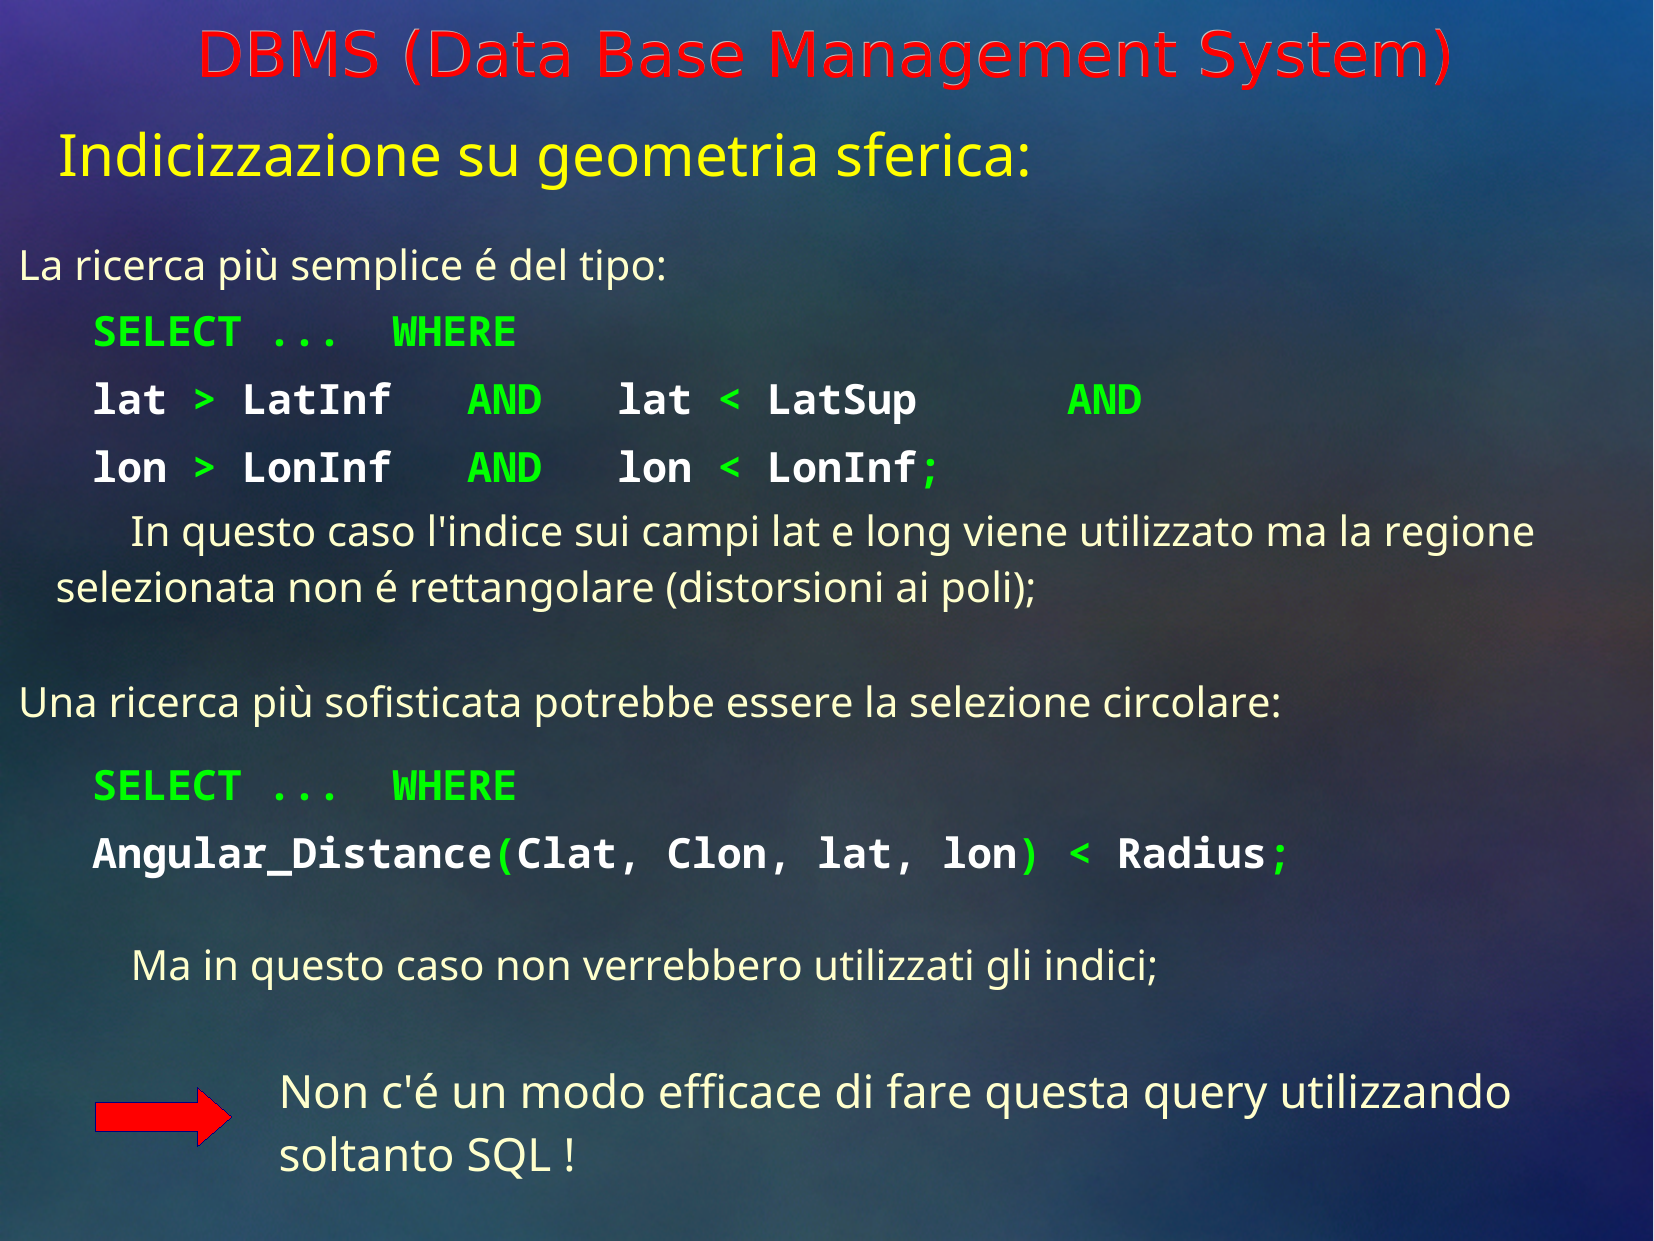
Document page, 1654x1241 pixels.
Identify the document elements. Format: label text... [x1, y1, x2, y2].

text_box La ricerca più semplice é del tipo: [18, 235, 1579, 332]
text_box Indicizzazione su geometria sferica: [23, 114, 1653, 213]
text_box SELECT ... WHERE lat > LatInf AND lat < LatSup AND lon > LonInf AND lon < LonInf; [92, 301, 1309, 494]
picture [0, 0, 1654, 1241]
text_box SELECT ... WHERE Angular_Distance(Clat, Clon, lat, lon) < Radius; [92, 756, 1309, 883]
text_box Non c'é un modo efficace di fare questa query utilizzando soltanto SQL ! [278, 1059, 1623, 1188]
text_box In questo caso l'indice sui campi lat e long viene utilizzato ma la regione selezionata non é rettangolare (distorsioni ai poli); Una ricerca più sofisticata potrebbe essere la selezione circolare: [18, 501, 1579, 778]
text_box Ma in questo caso non verrebbero utilizzati gli indici; [18, 935, 1579, 1017]
text_box [95, 1087, 232, 1147]
